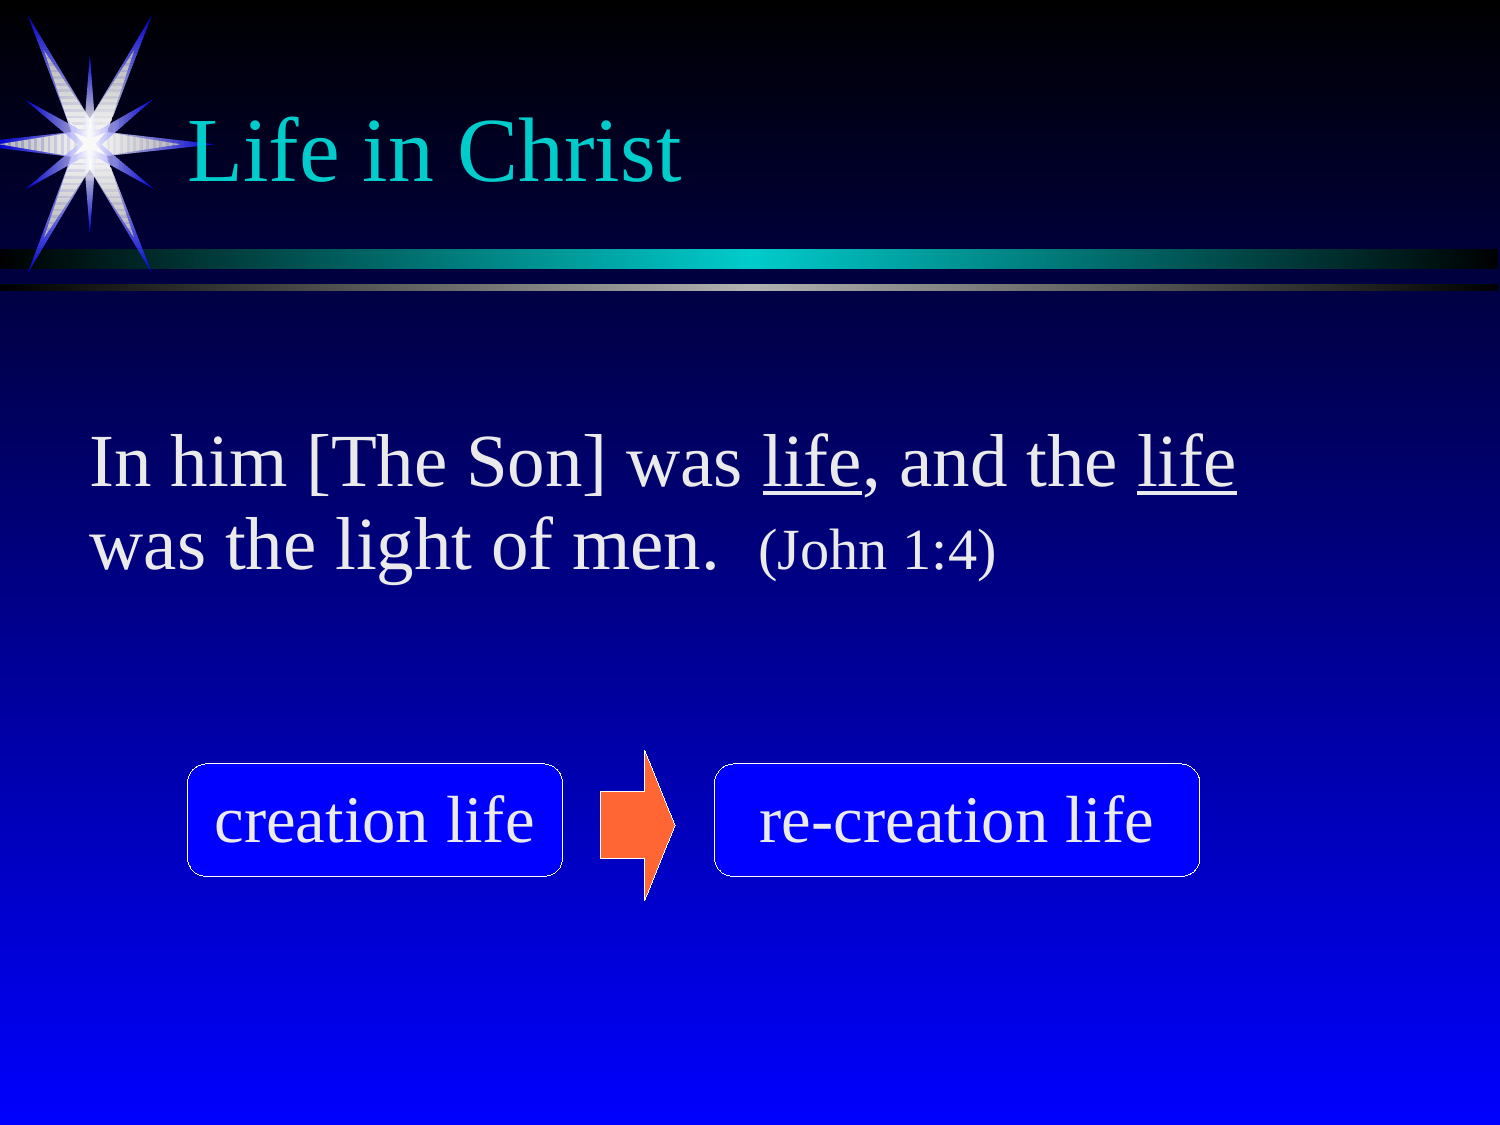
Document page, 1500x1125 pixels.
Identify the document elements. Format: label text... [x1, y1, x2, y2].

text_box creation life [187, 763, 563, 877]
text_box re-creation life [714, 763, 1200, 877]
text_box In him [The Son] was life, and the life was the light of men. (John 1:4) [75, 412, 1351, 594]
text_box [600, 750, 676, 901]
title Life in Christ [187, 63, 1463, 237]
